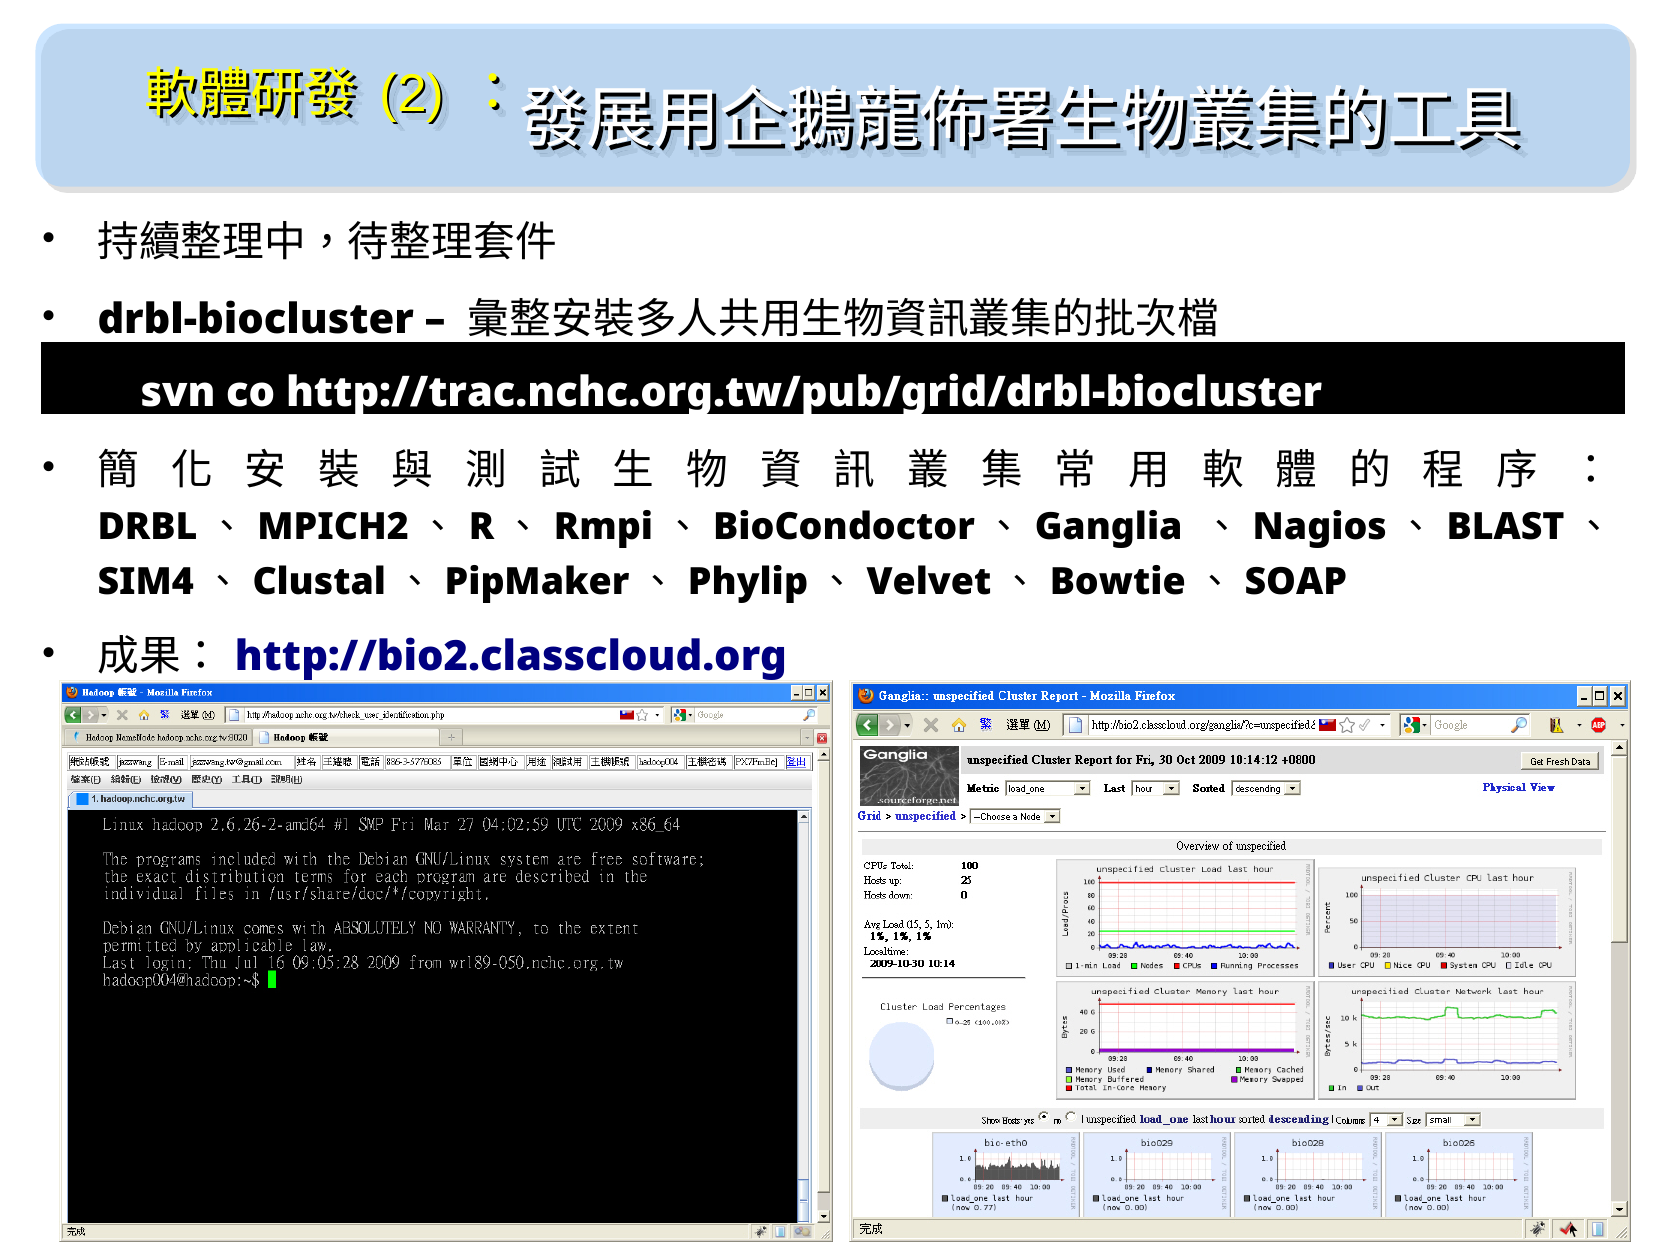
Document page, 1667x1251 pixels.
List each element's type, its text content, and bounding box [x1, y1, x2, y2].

picture [849, 680, 1631, 1242]
list 持續整理中，待整理套件 drbl-biocluster – 彙整安裝多人共用生物資訊叢集的批次檔 svn co http://trac.nchc.org.tw/pub/grid/drbl-biocluster 簡化安裝與測試生物資訊叢集常用軟體的程序：DRBL、MPICH2、R、Rmpi、BioCondoctor、Ganglia 、Nagios、BLAST、SIM4、Clustal、PipMaker、Phylip、Velvet、Bowtie、SOAP 成果：http://bio2.classcloud.org [41, 207, 1625, 661]
picture [59, 680, 833, 1242]
text_box 軟體研發(2)：發展用企鵝龍佈署生物叢集的工具 [35, 23, 1630, 187]
